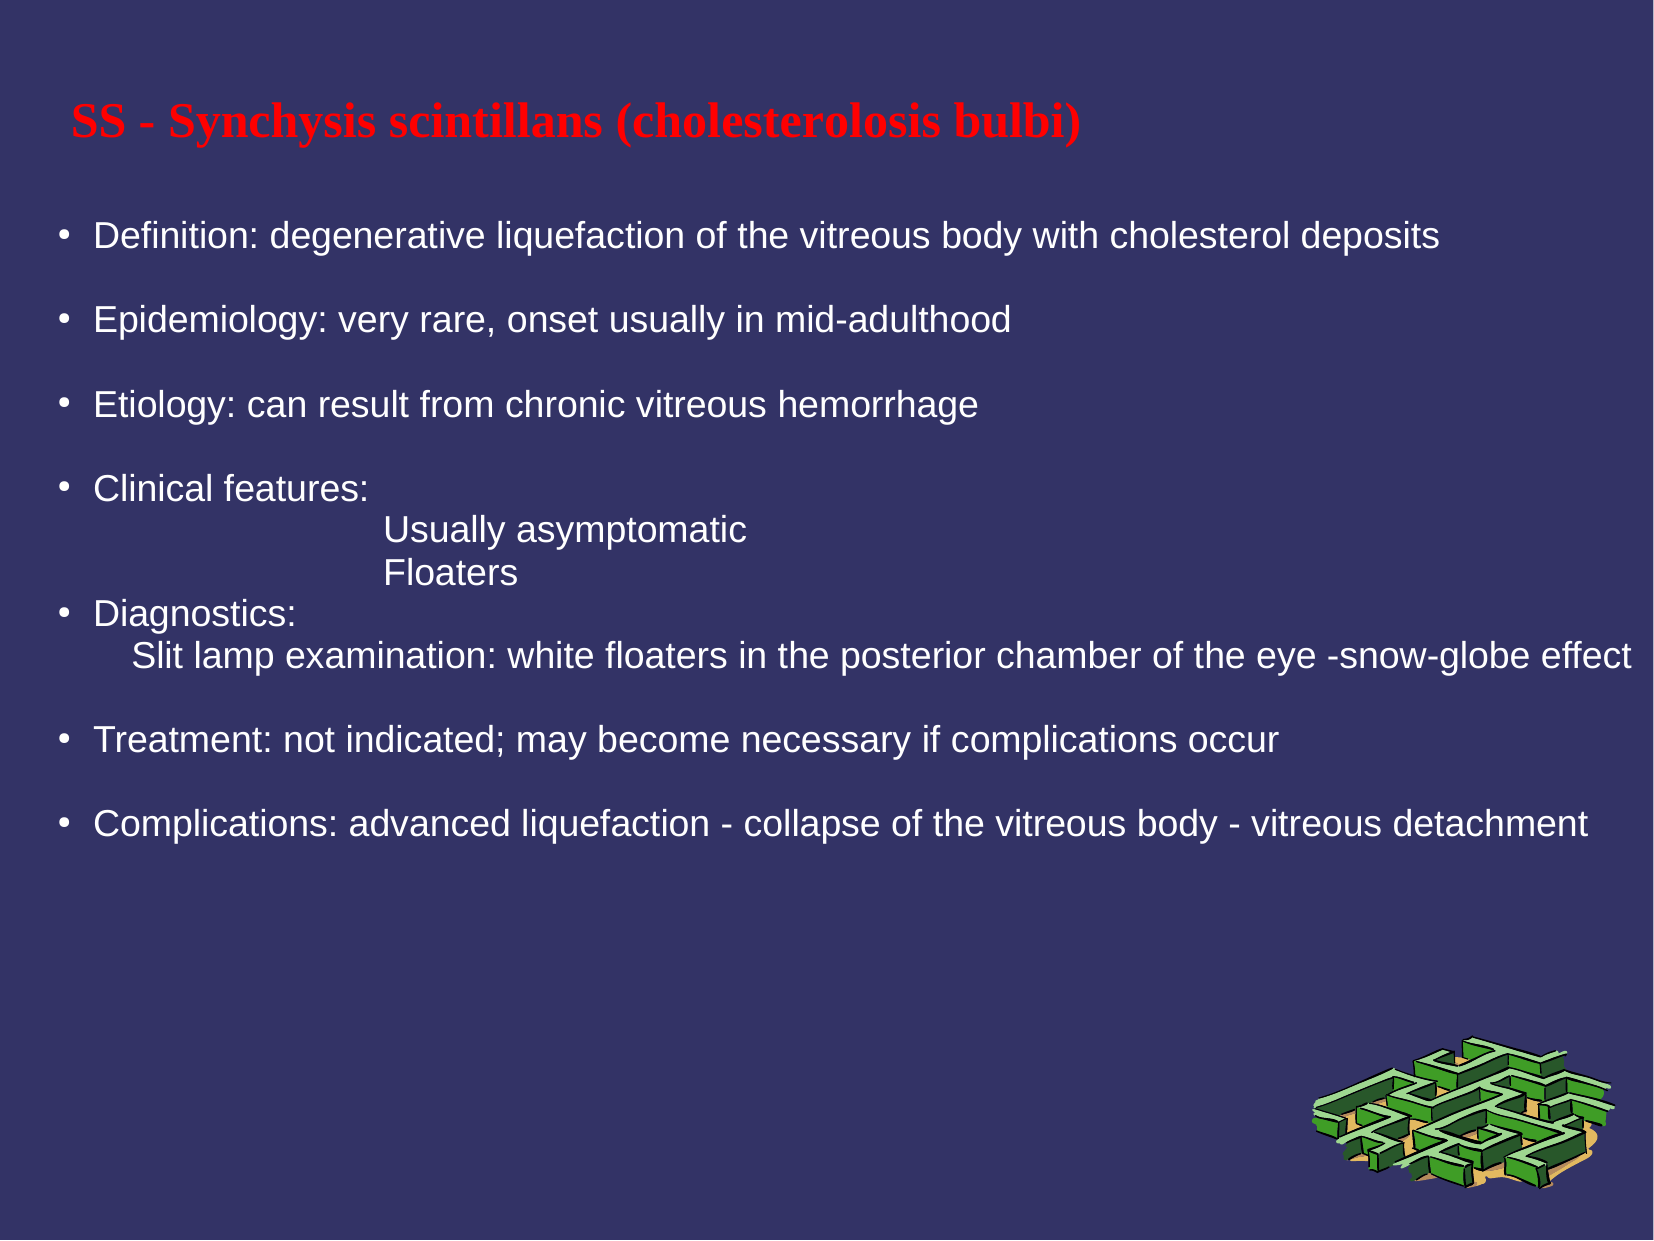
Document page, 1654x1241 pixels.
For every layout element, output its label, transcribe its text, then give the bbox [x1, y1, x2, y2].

title SS - Synchysis scintillans (cholesterolosis bulbi) [70, 17, 1560, 207]
text_box Definition: degenerative liquefaction of the vitreous body with cholesterol deposits Epidemiology: very rare, onset usually in mid-adulthood Etiology: can result from chronic vitreous hemorrhage Clinical features: Usually asymptomatic Floaters Diagnostics: Slit lamp examination: white floaters in the posterior chamber of the eye -snow-globe effect Treatment: not indicated; may become necessary if complications occur Complications: advanced liquefaction - collapse of the vitreous body - vitreous detachment [42, 207, 1654, 854]
